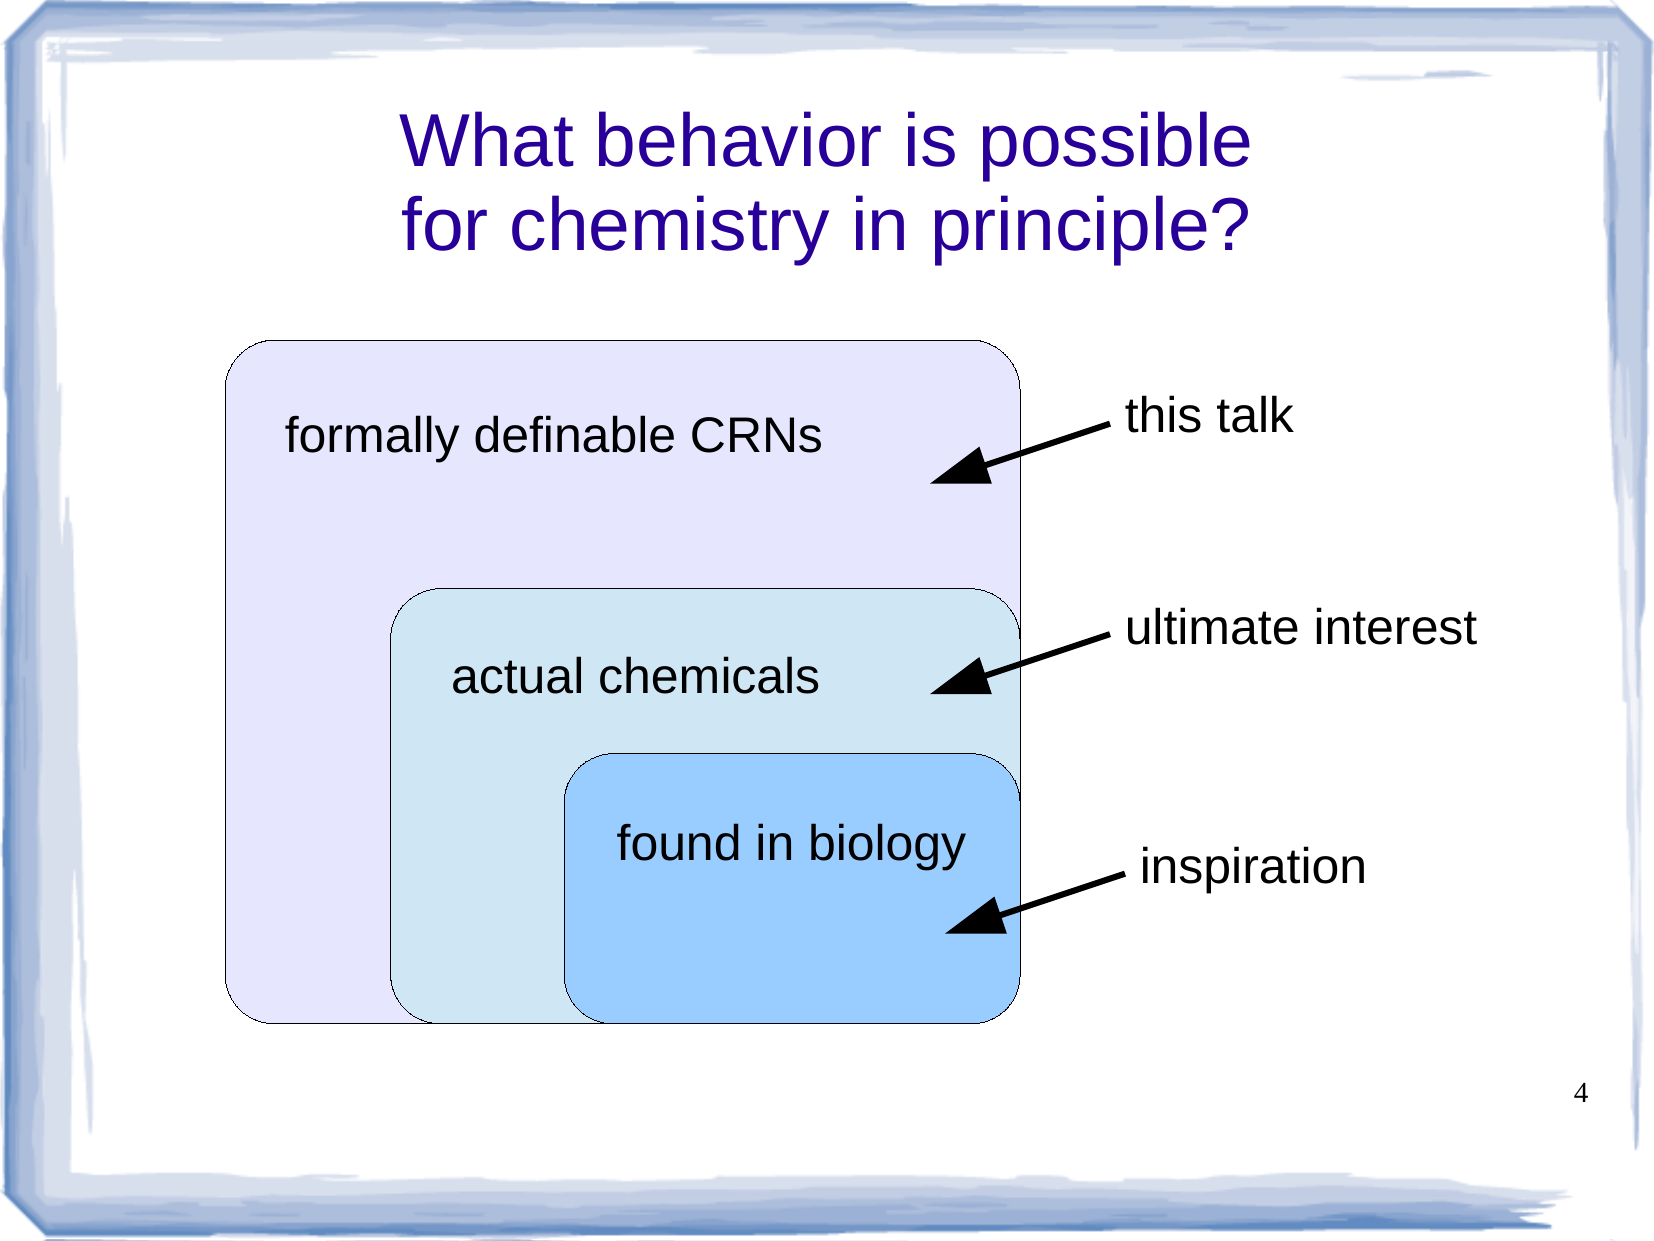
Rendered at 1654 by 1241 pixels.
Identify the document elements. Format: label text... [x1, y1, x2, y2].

picture [0, 0, 1654, 1241]
text_box inspiration [1125, 831, 1561, 903]
text_box this talk [1110, 379, 1546, 452]
text_box ultimate interest [1110, 591, 1546, 663]
text_box actual chemicals [436, 641, 887, 713]
text_box found in biology [601, 807, 1007, 879]
text_box formally definable CRNs [270, 400, 916, 472]
text_box [225, 340, 1021, 1024]
title What behavior is possible for chemistry in principle? [82, 78, 1571, 287]
